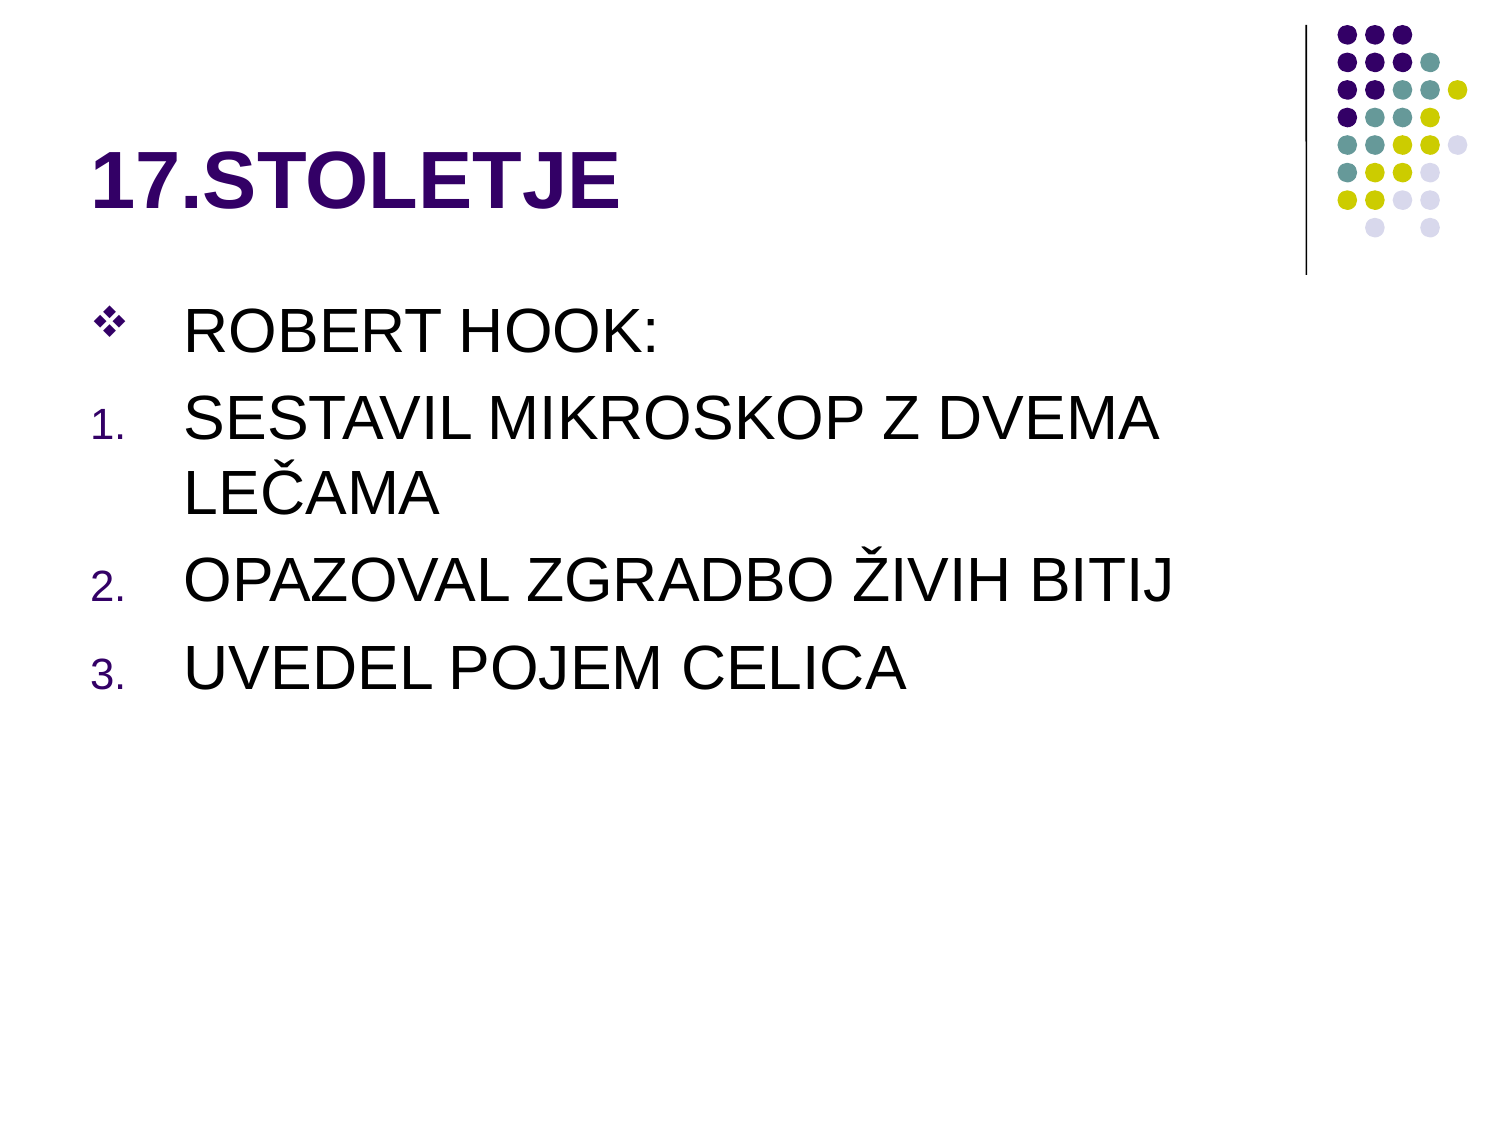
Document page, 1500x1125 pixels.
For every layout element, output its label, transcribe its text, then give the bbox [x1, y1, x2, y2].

list ROBERT HOOK: SESTAVIL MIKROSKOP Z DVEMA LEČAMA OPAZOVAL ZGRADBO ŽIVIH BITIJ UVEDEL POJEM CELICA [75, 282, 1425, 1006]
title 17.STOLETJE [75, 20, 1313, 233]
